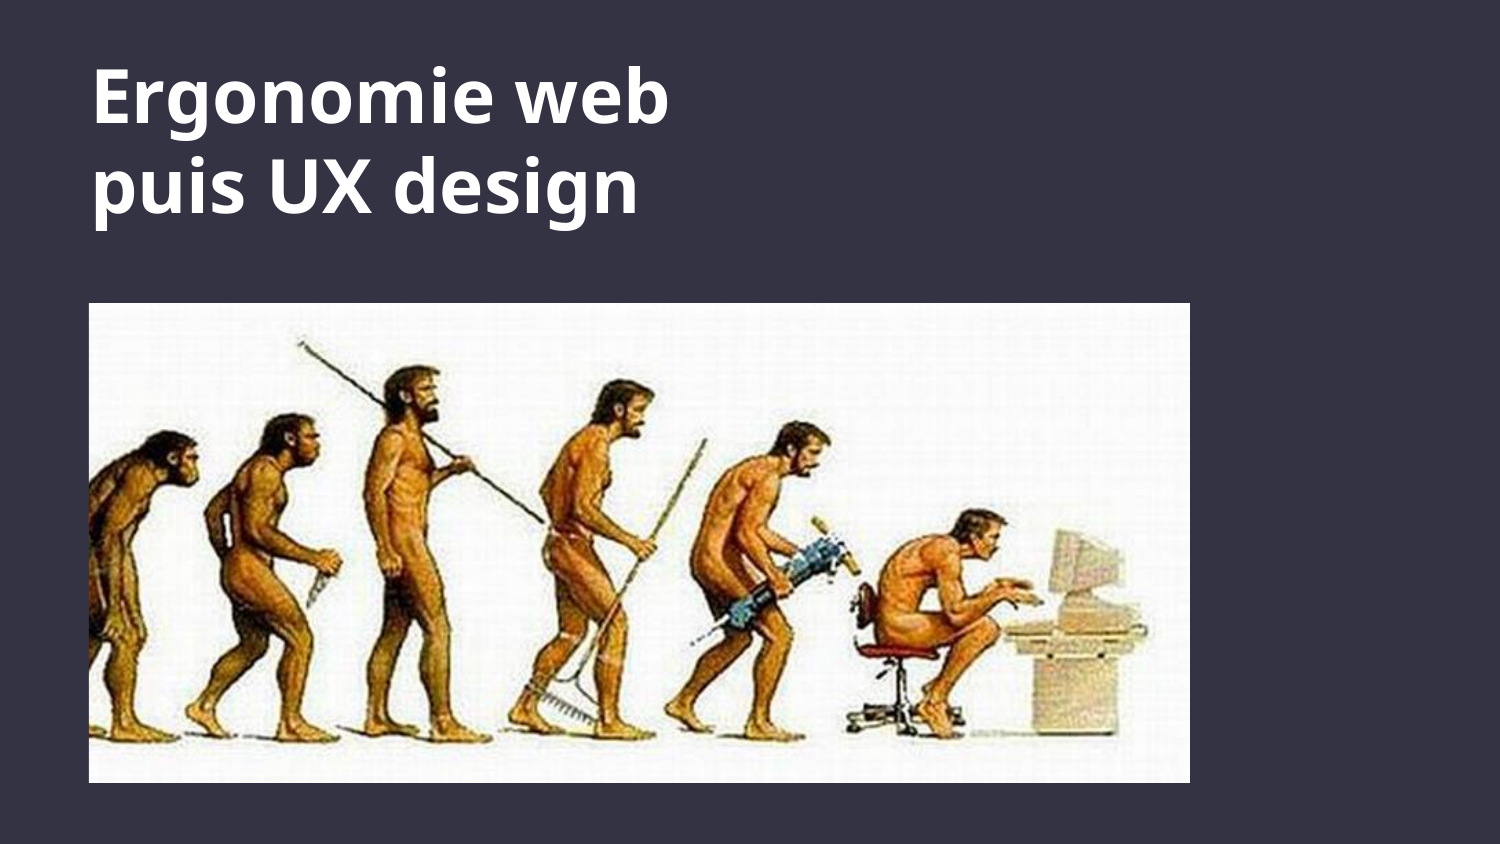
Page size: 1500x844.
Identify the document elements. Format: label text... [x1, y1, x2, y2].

title Ergonomie web puis UX design [75, 33, 1425, 175]
picture [88, 303, 1190, 783]
